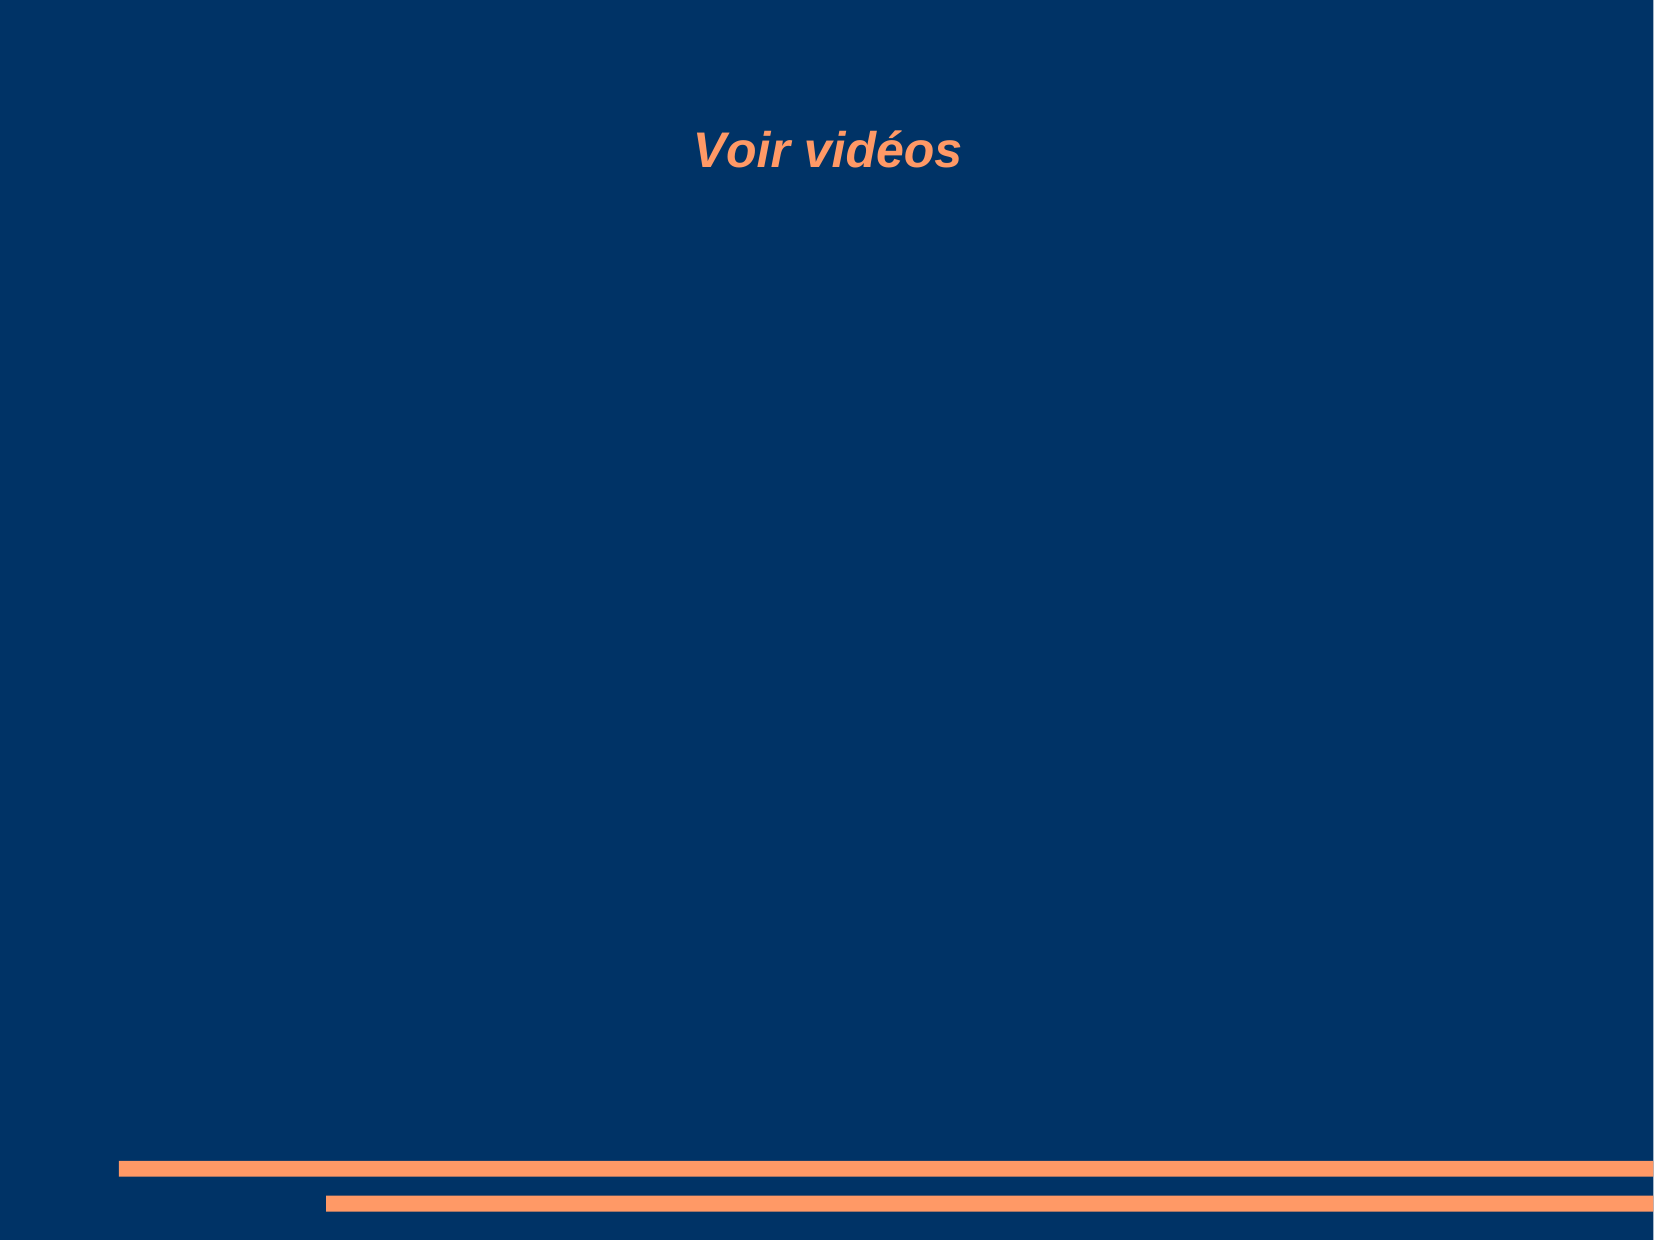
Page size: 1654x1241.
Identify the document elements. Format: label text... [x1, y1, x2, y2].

title Voir vidéos [121, 46, 1534, 254]
